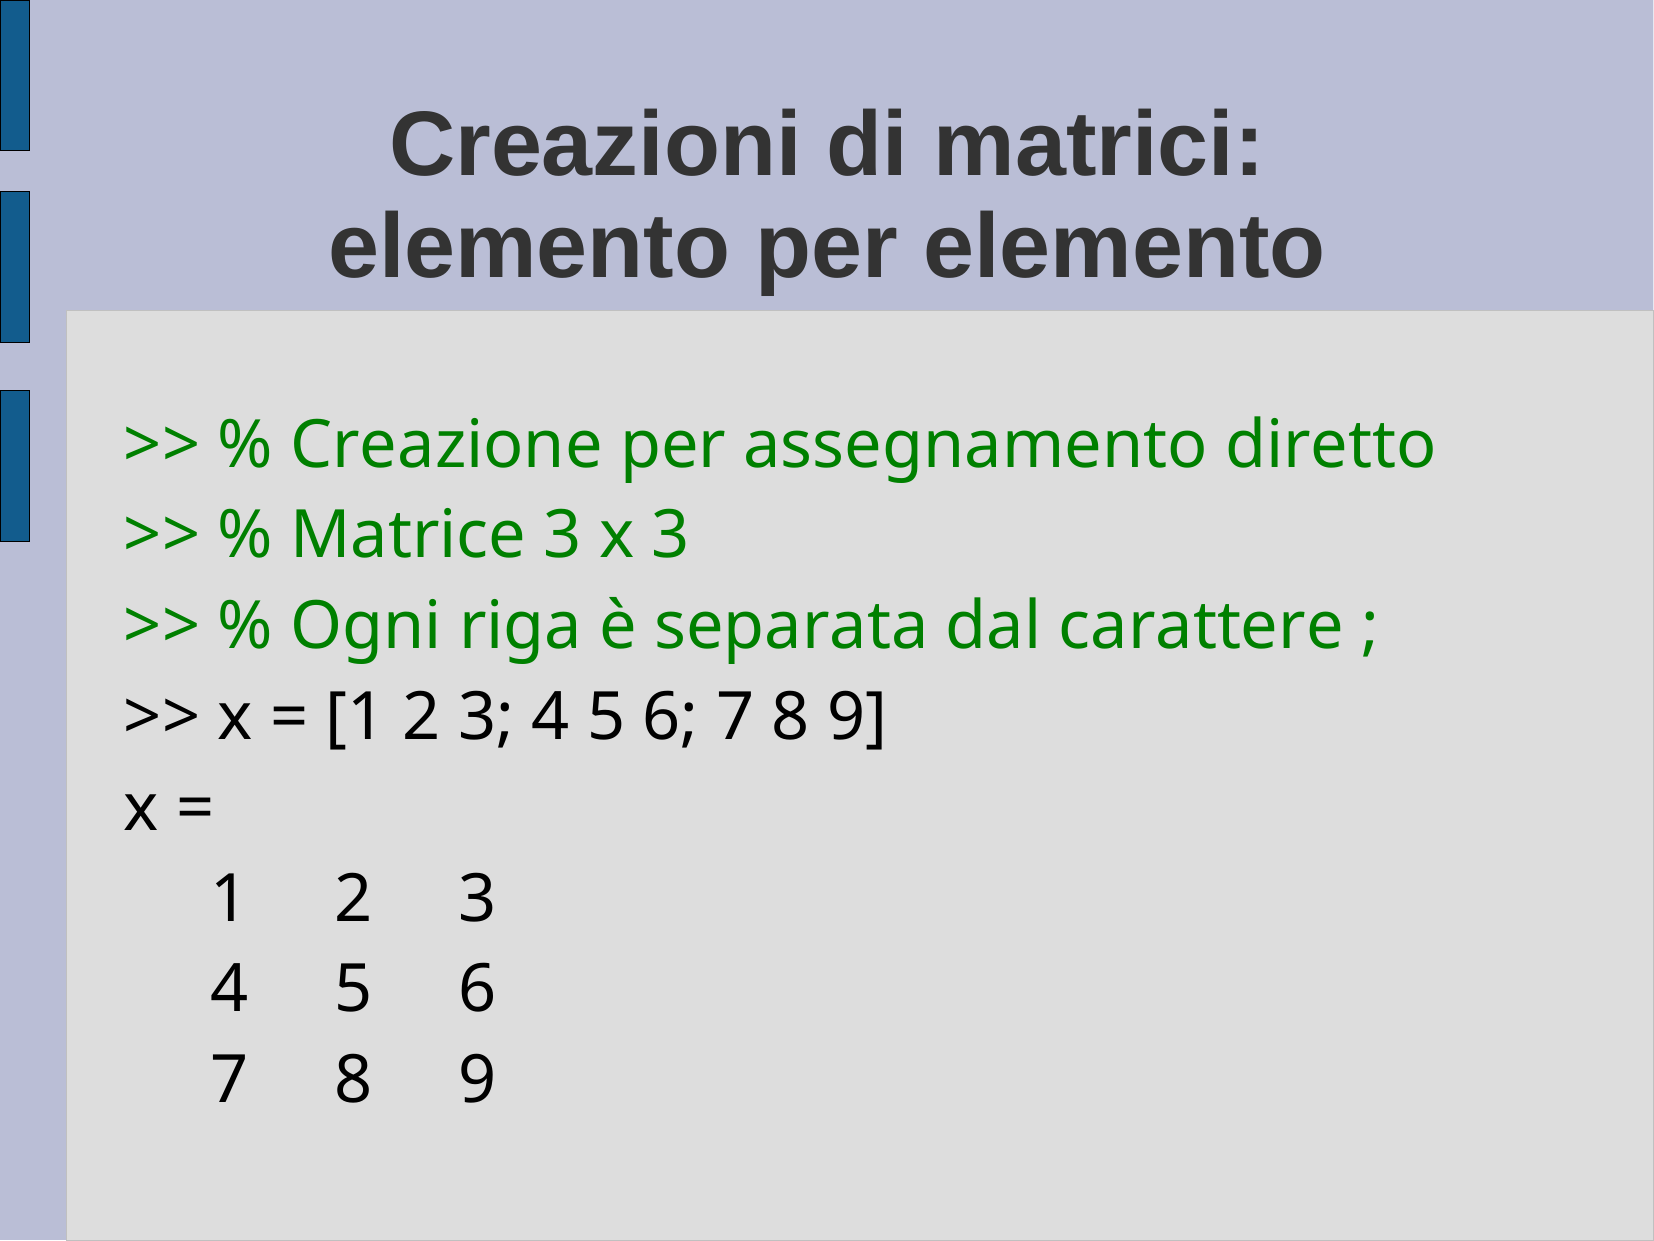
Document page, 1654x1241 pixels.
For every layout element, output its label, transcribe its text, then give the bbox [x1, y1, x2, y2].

title Creazioni di matrici: elemento per elemento [121, 91, 1534, 299]
subtitle >> % Creazione per assegnamento diretto >> % Matrice 3 x 3 >> % Ogni riga è separata dal carattere ; >> x = [1 2 3; 4 5 6; 7 8 9] x = 1 2 3 4 5 6 7 8 9 [88, 375, 1625, 1143]
